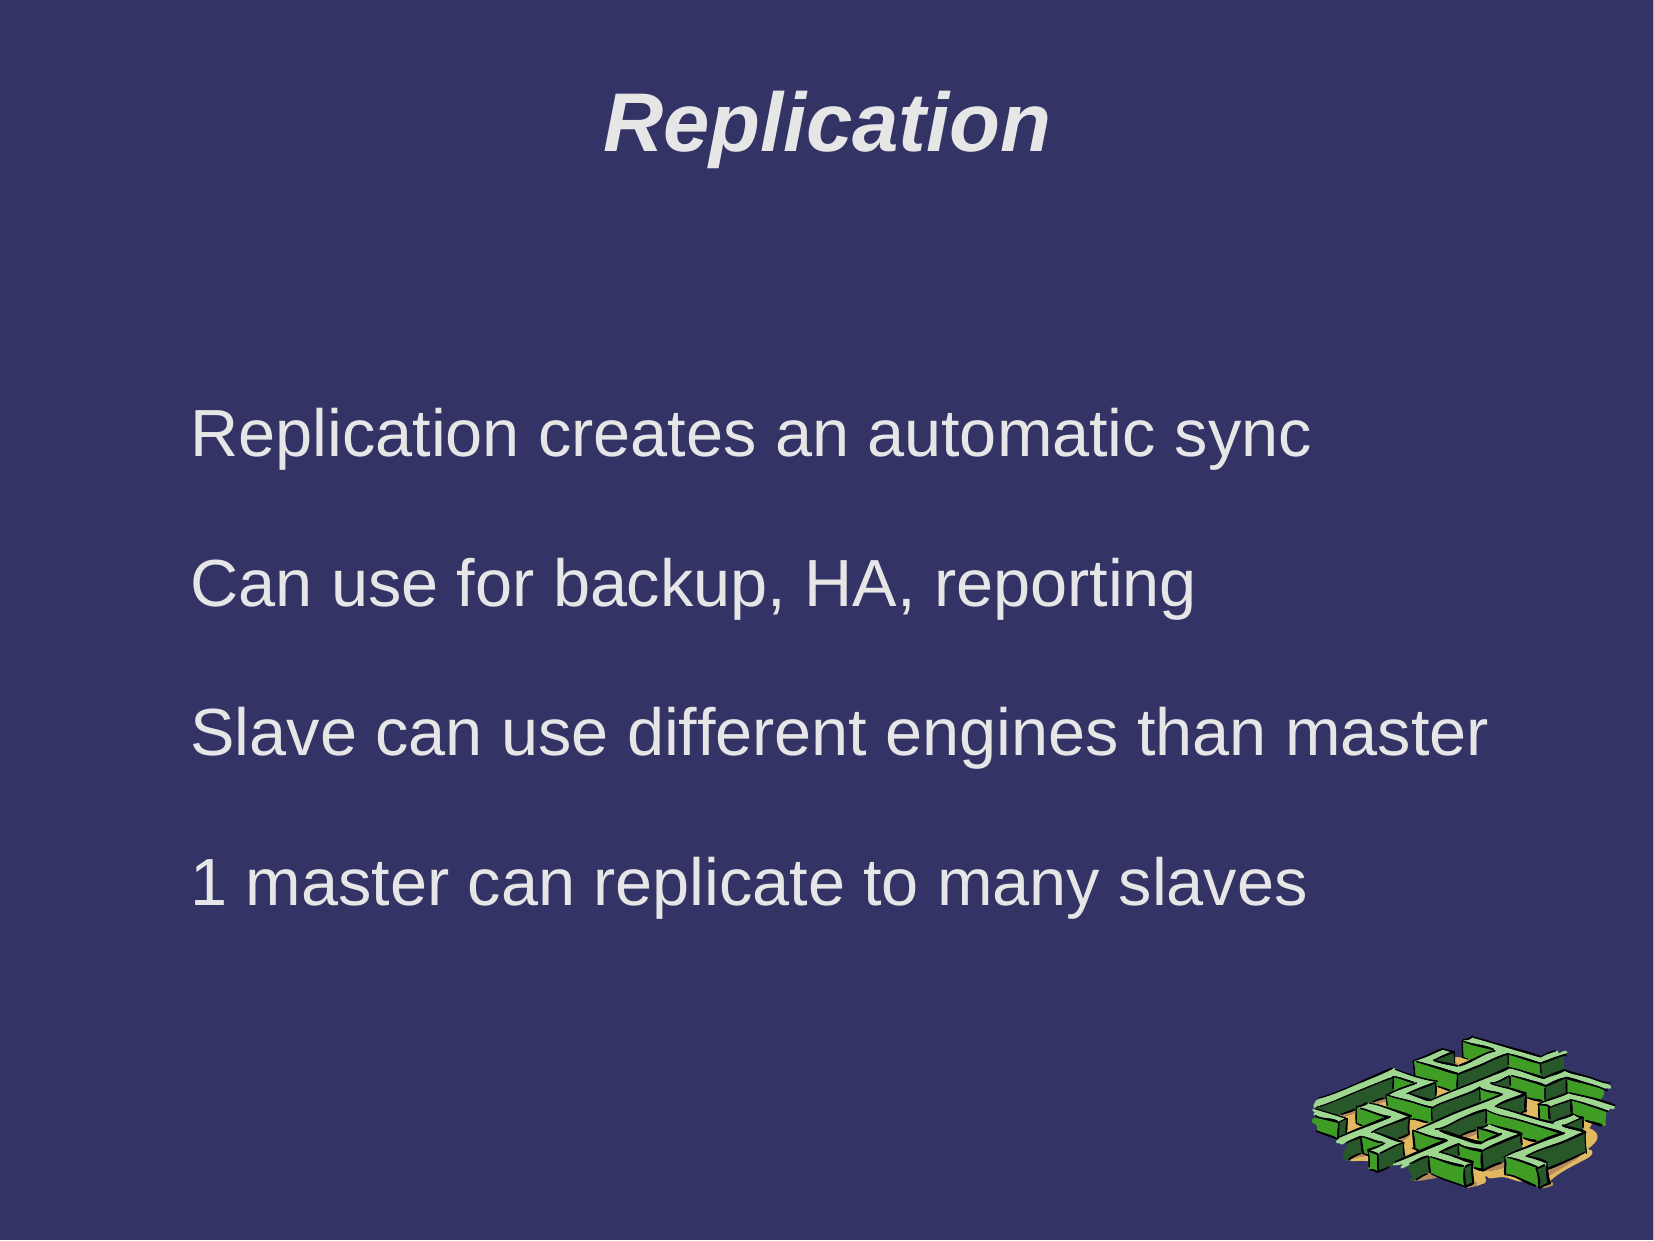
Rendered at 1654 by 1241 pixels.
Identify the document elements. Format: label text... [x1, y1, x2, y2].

title Replication [121, 19, 1534, 227]
list Replication creates an automatic sync Can use for backup, HA, reporting Slave can use different engines than master 1 master can replicate to many slaves [178, 246, 1570, 1029]
